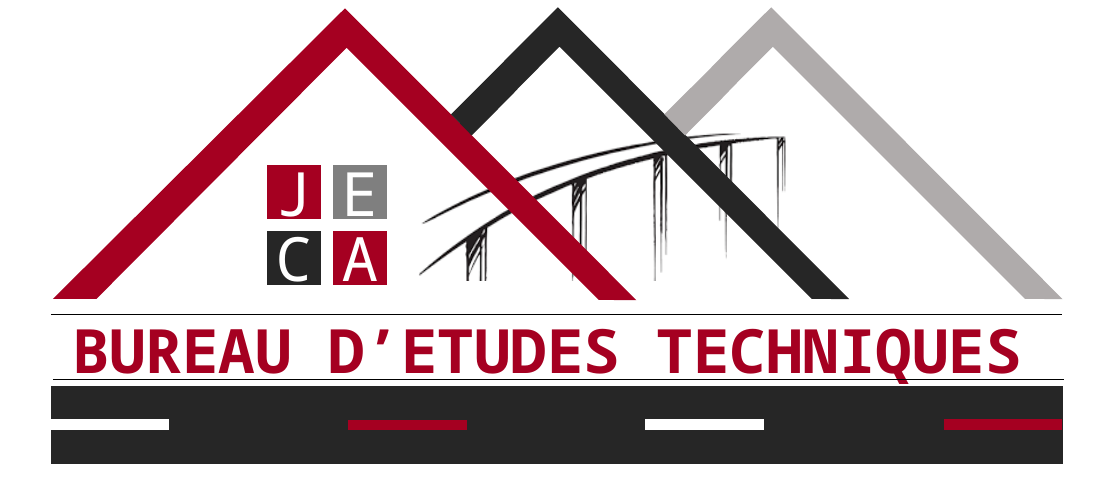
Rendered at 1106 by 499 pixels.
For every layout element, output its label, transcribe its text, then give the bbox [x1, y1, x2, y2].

text_box C [254, 214, 321, 302]
picture [414, 133, 578, 281]
text_box A [321, 214, 399, 302]
picture [687, 133, 797, 245]
text_box BUREAU D’ETUDES TECHNIQUES [32, 307, 1063, 391]
text_box [52, 7, 1063, 301]
text_box E [321, 148, 399, 214]
text_box J [254, 148, 321, 214]
picture [473, 133, 792, 281]
text_box [51, 391, 1063, 464]
